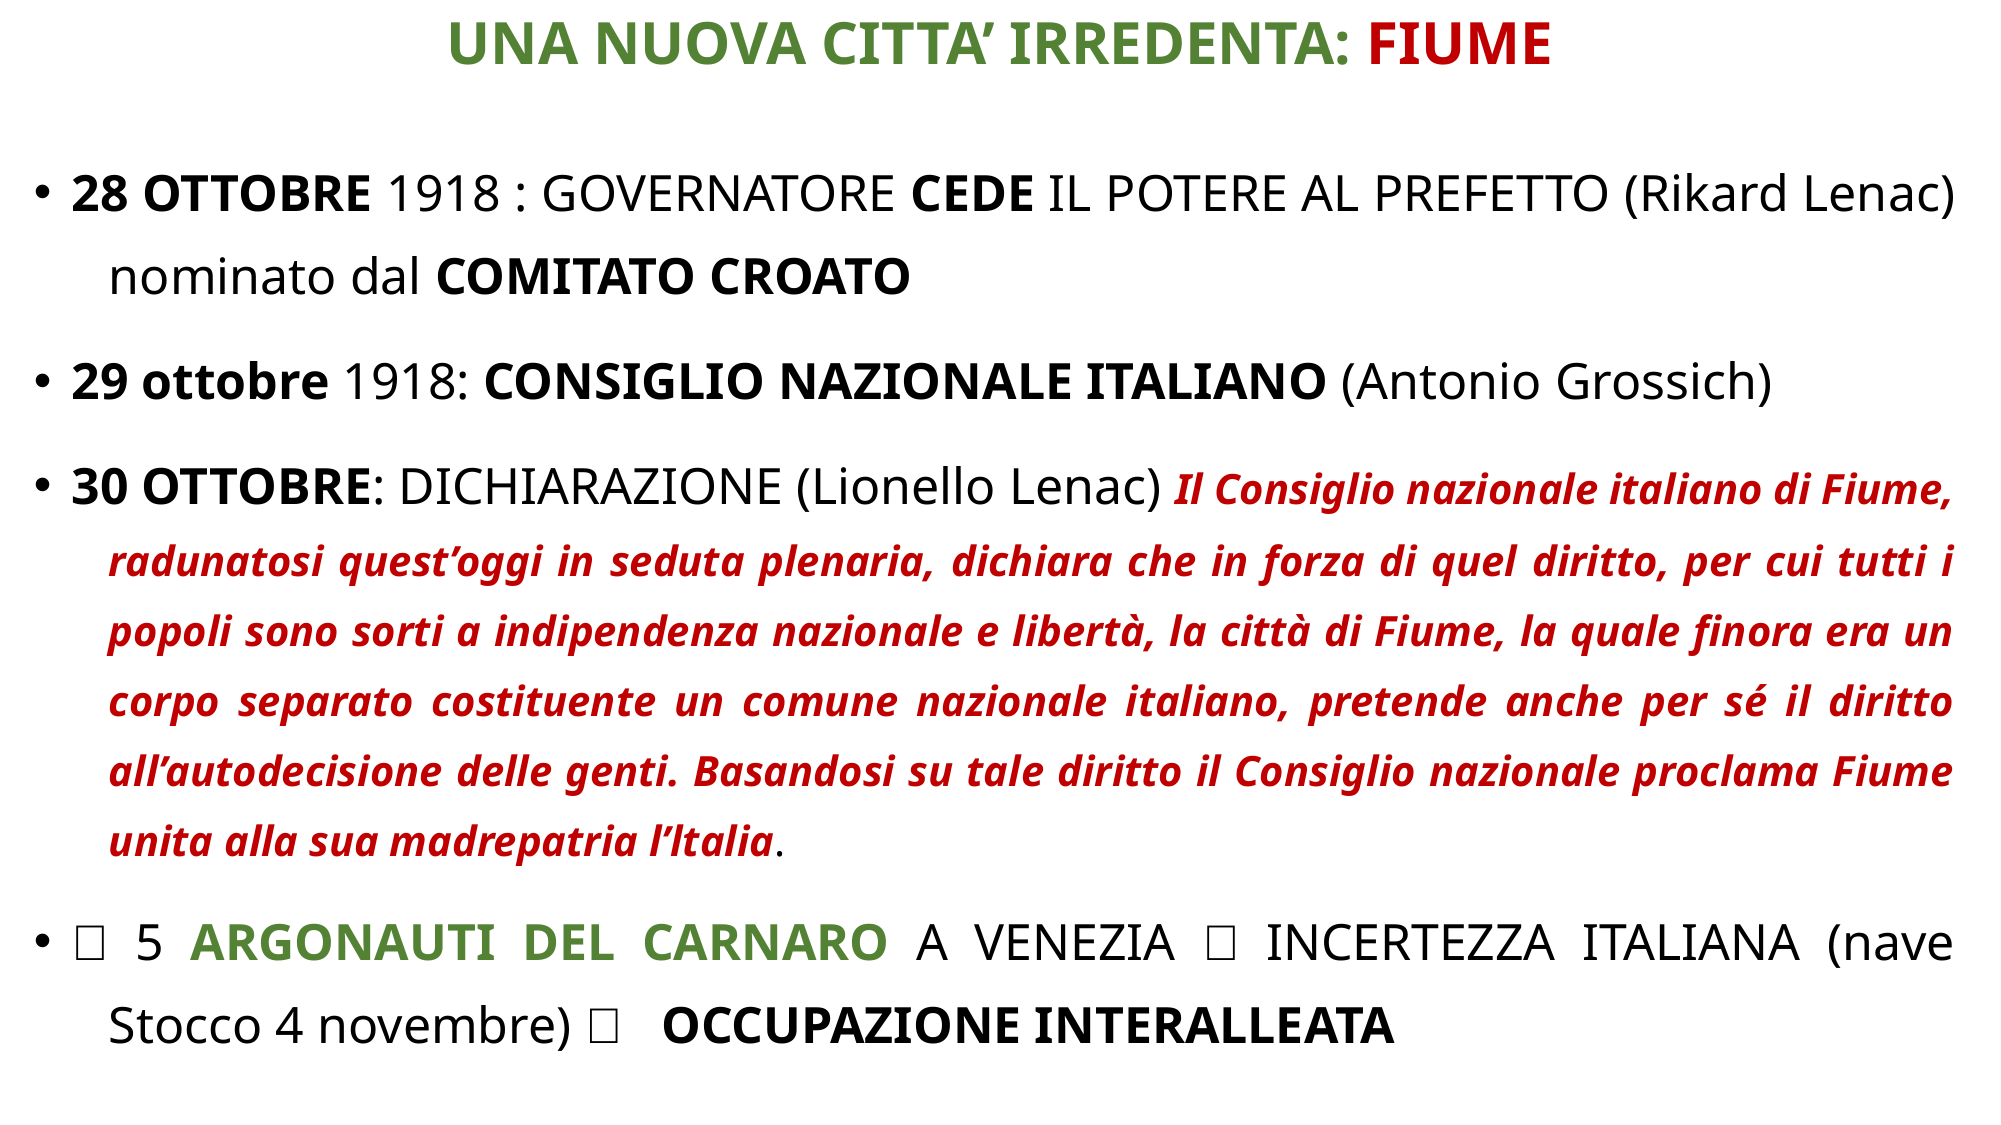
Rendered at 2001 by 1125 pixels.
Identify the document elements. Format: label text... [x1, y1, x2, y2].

list 28 OTTOBRE 1918 : GOVERNATORE CEDE IL POTERE AL PREFETTO (Rikard Lenac) nominato dal COMITATO CROATO 29 ottobre 1918: CONSIGLIO NAZIONALE ITALIANO (Antonio Grossich) 30 OTTOBRE: DICHIARAZIONE (Lionello Lenac) Il Consiglio nazionale italiano di Fiume, radunatosi quest’oggi in seduta plenaria, dichiara che in forza di quel diritto, per cui tutti i popoli sono sorti a indipendenza nazionale e libertà, la città di Fiume, la quale finora era un corpo separato costituente un comune nazionale italiano, pretende anche per sé il diritto all’autodecisione delle genti. Basandosi su tale diritto il Consiglio nazionale proclama Fiume unita alla sua madrepatria l’ltalia.  5 ARGONAUTI DEL CARNARO A VENEZIA  INCERTEZZA ITALIANA (nave Stocco 4 novembre)  OCCUPAZIONE INTERALLEATA [18, 129, 1971, 1125]
title UNA NUOVA CITTA’ IRREDENTA: FIUME [137, 0, 1863, 92]
